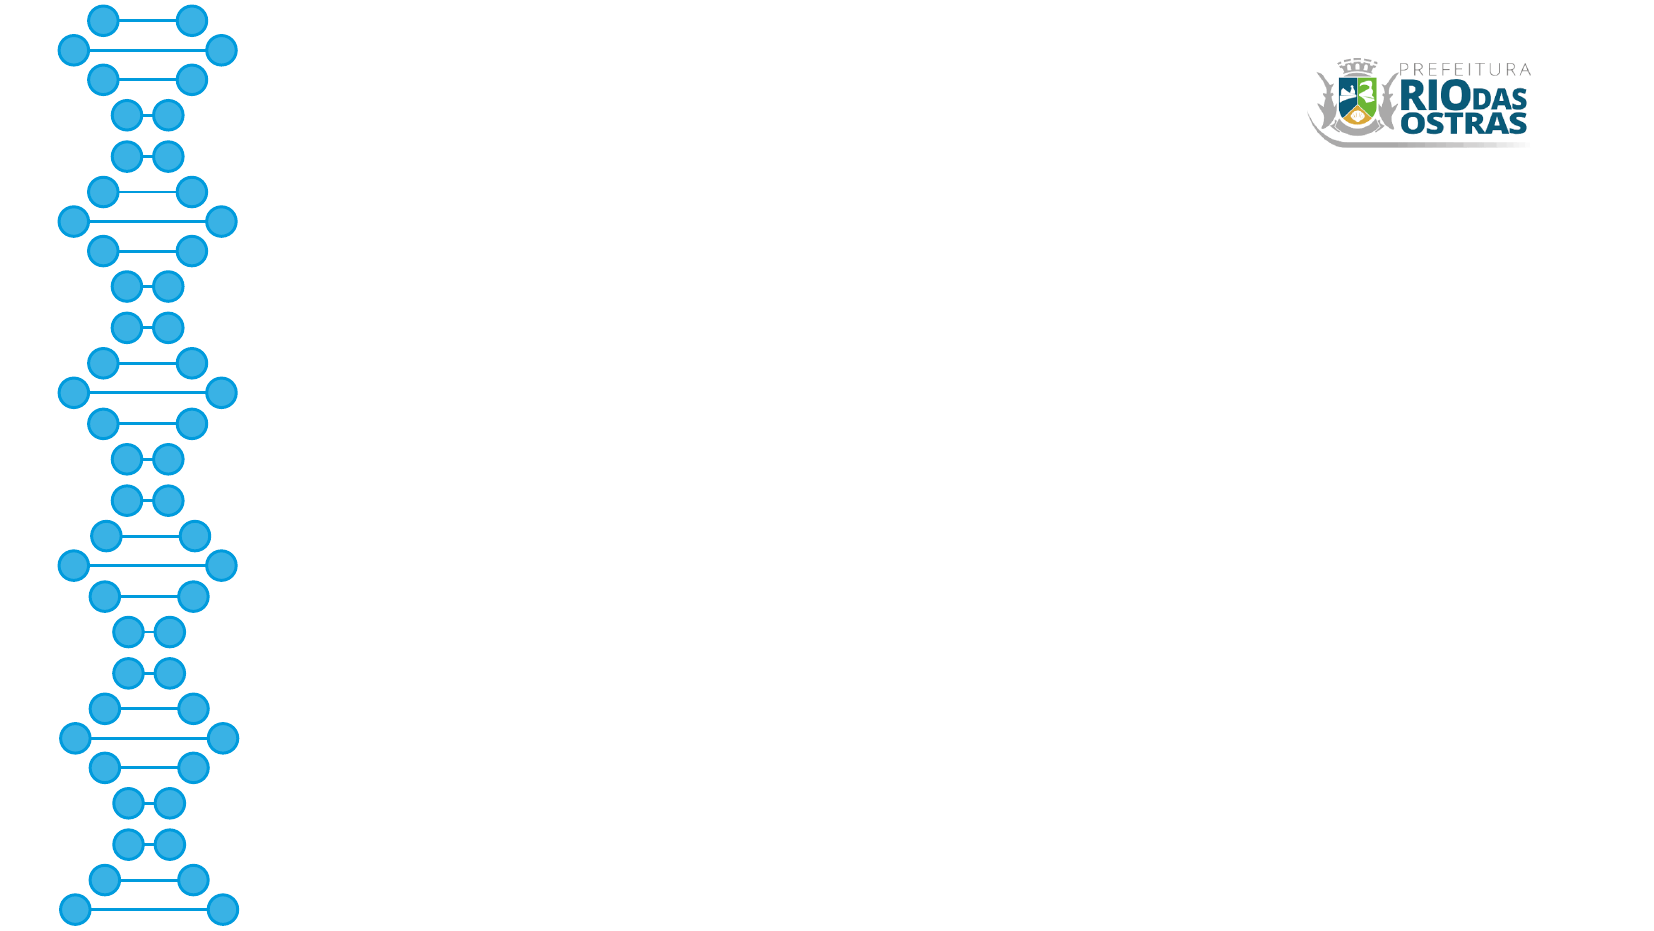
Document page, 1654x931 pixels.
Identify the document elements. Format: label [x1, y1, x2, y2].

picture [1306, 58, 1532, 148]
